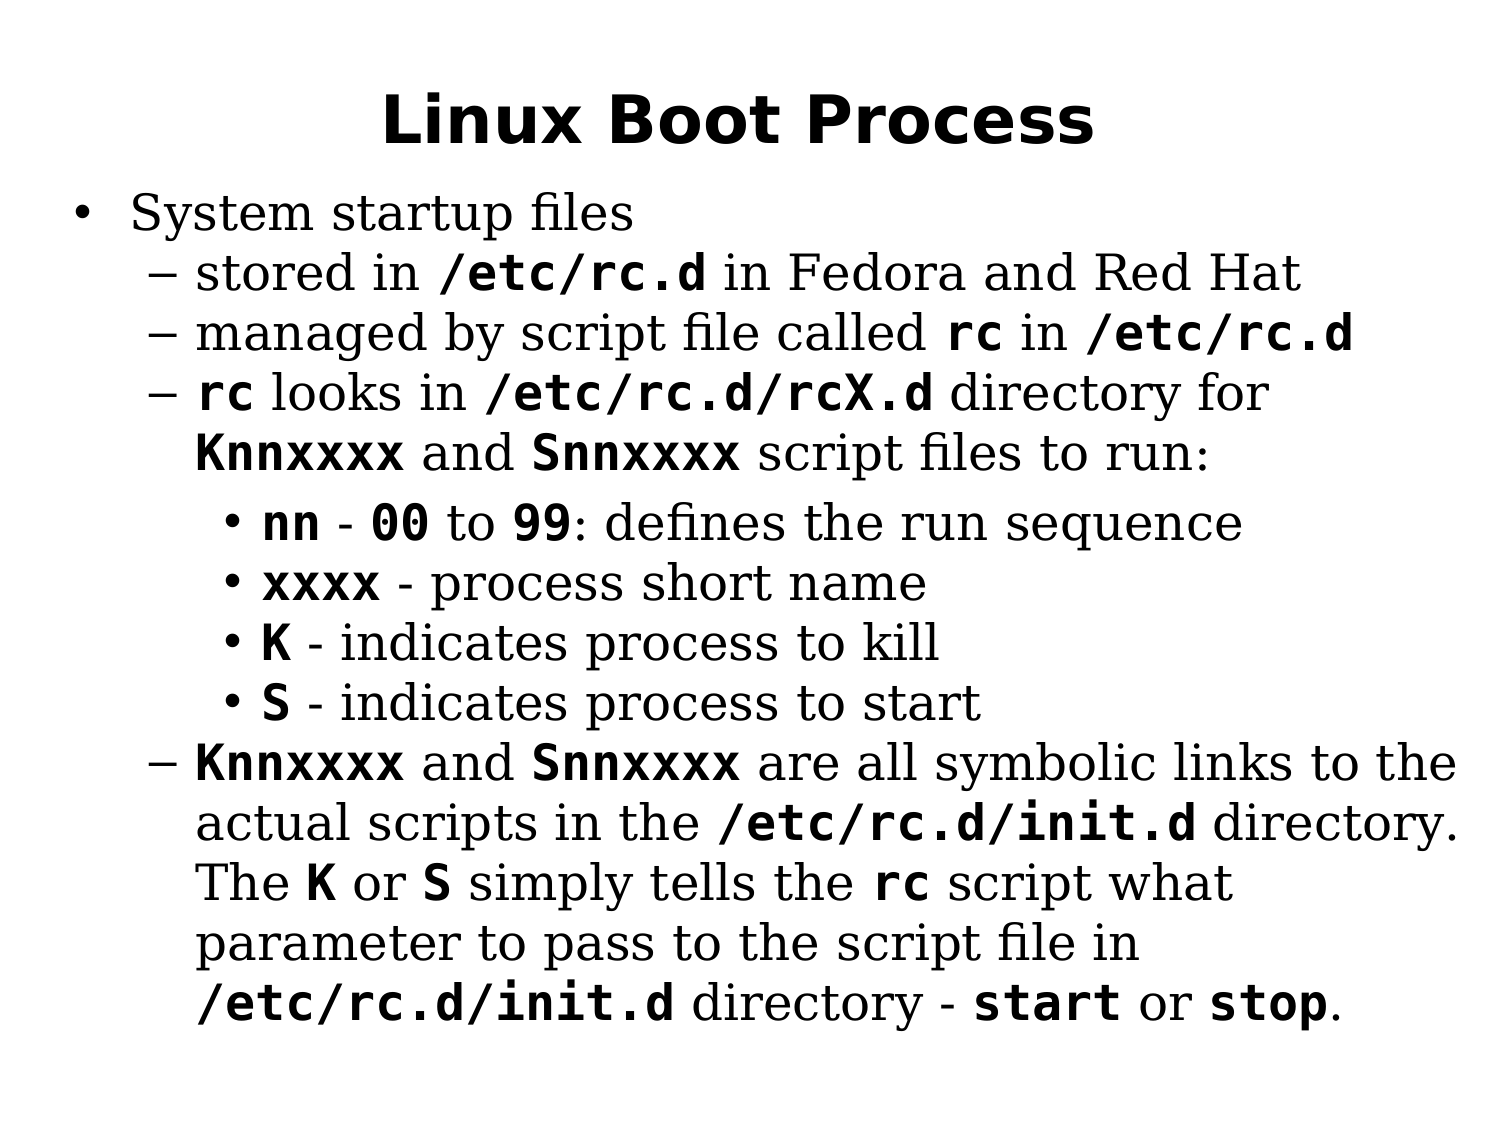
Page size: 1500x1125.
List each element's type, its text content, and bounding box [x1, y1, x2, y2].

title Linux Boot Process [112, 63, 1388, 171]
list System startup files stored in /etc/rc.d in Fedora and Red Hat managed by script file called rc in /etc/rc.d rc looks in /etc/rc.d/rcX.d directory for Knnxxxx and Snnxxxx script files to run: nn - 00 to 99: defines the run sequence xxxx - process short name K - indicates process to kill S - indicates process to start Knnxxxx and Snnxxxx are all symbolic links to the actual scripts in the /etc/rc.d/init.d directory. The K or S simply tells the rc script what parameter to pass to the script file in /etc/rc.d/init.d directory - start or stop. [59, 173, 1477, 1038]
